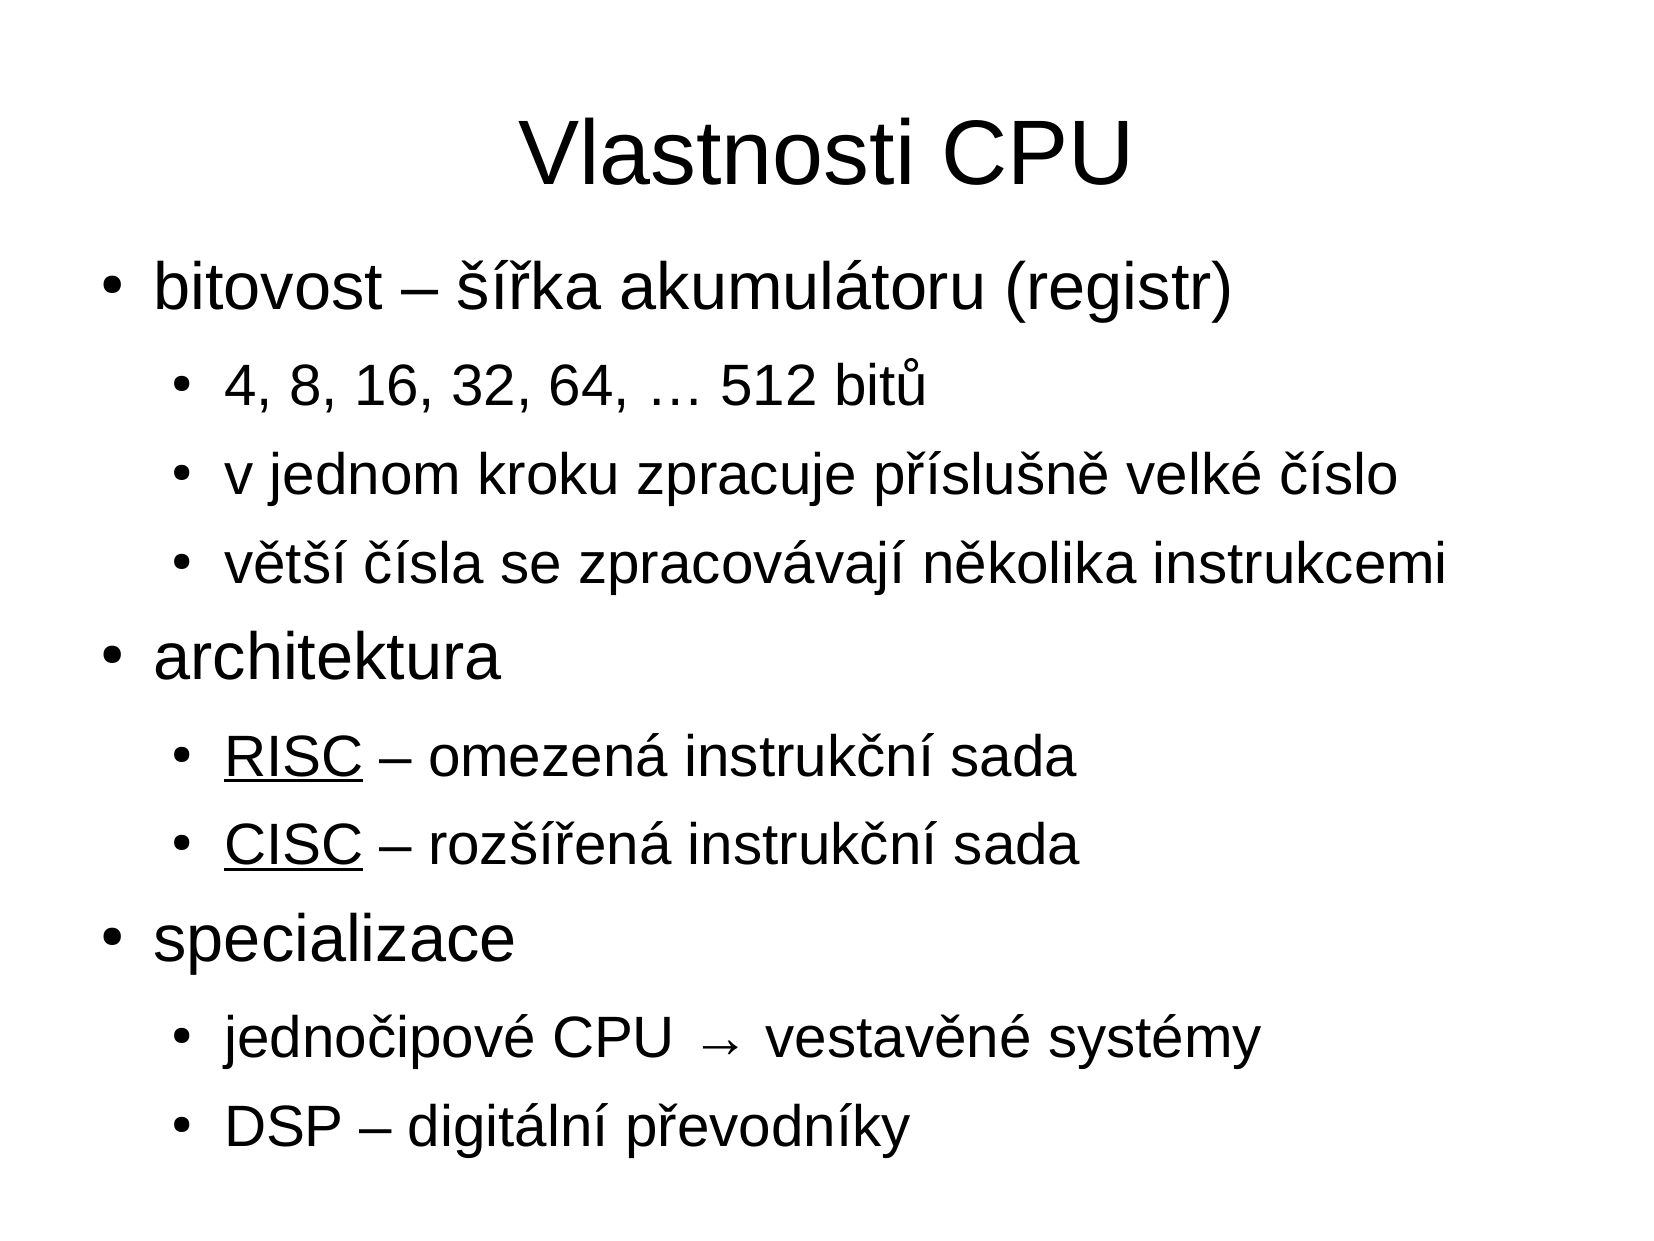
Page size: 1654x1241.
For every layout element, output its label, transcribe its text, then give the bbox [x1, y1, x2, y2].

title Vlastnosti CPU [82, 56, 1571, 248]
list bitovost – šířka akumulátoru (registr) 4, 8, 16, 32, 64, … 512 bitů v jednom kroku zpracuje příslušně velké číslo větší čísla se zpracovávají několika instrukcemi architektura RISC – omezená instrukční sada CISC – rozšířená instrukční sada specializace jednočipové CPU → vestavěné systémy DSP – digitální převodníky [82, 248, 1571, 1158]
